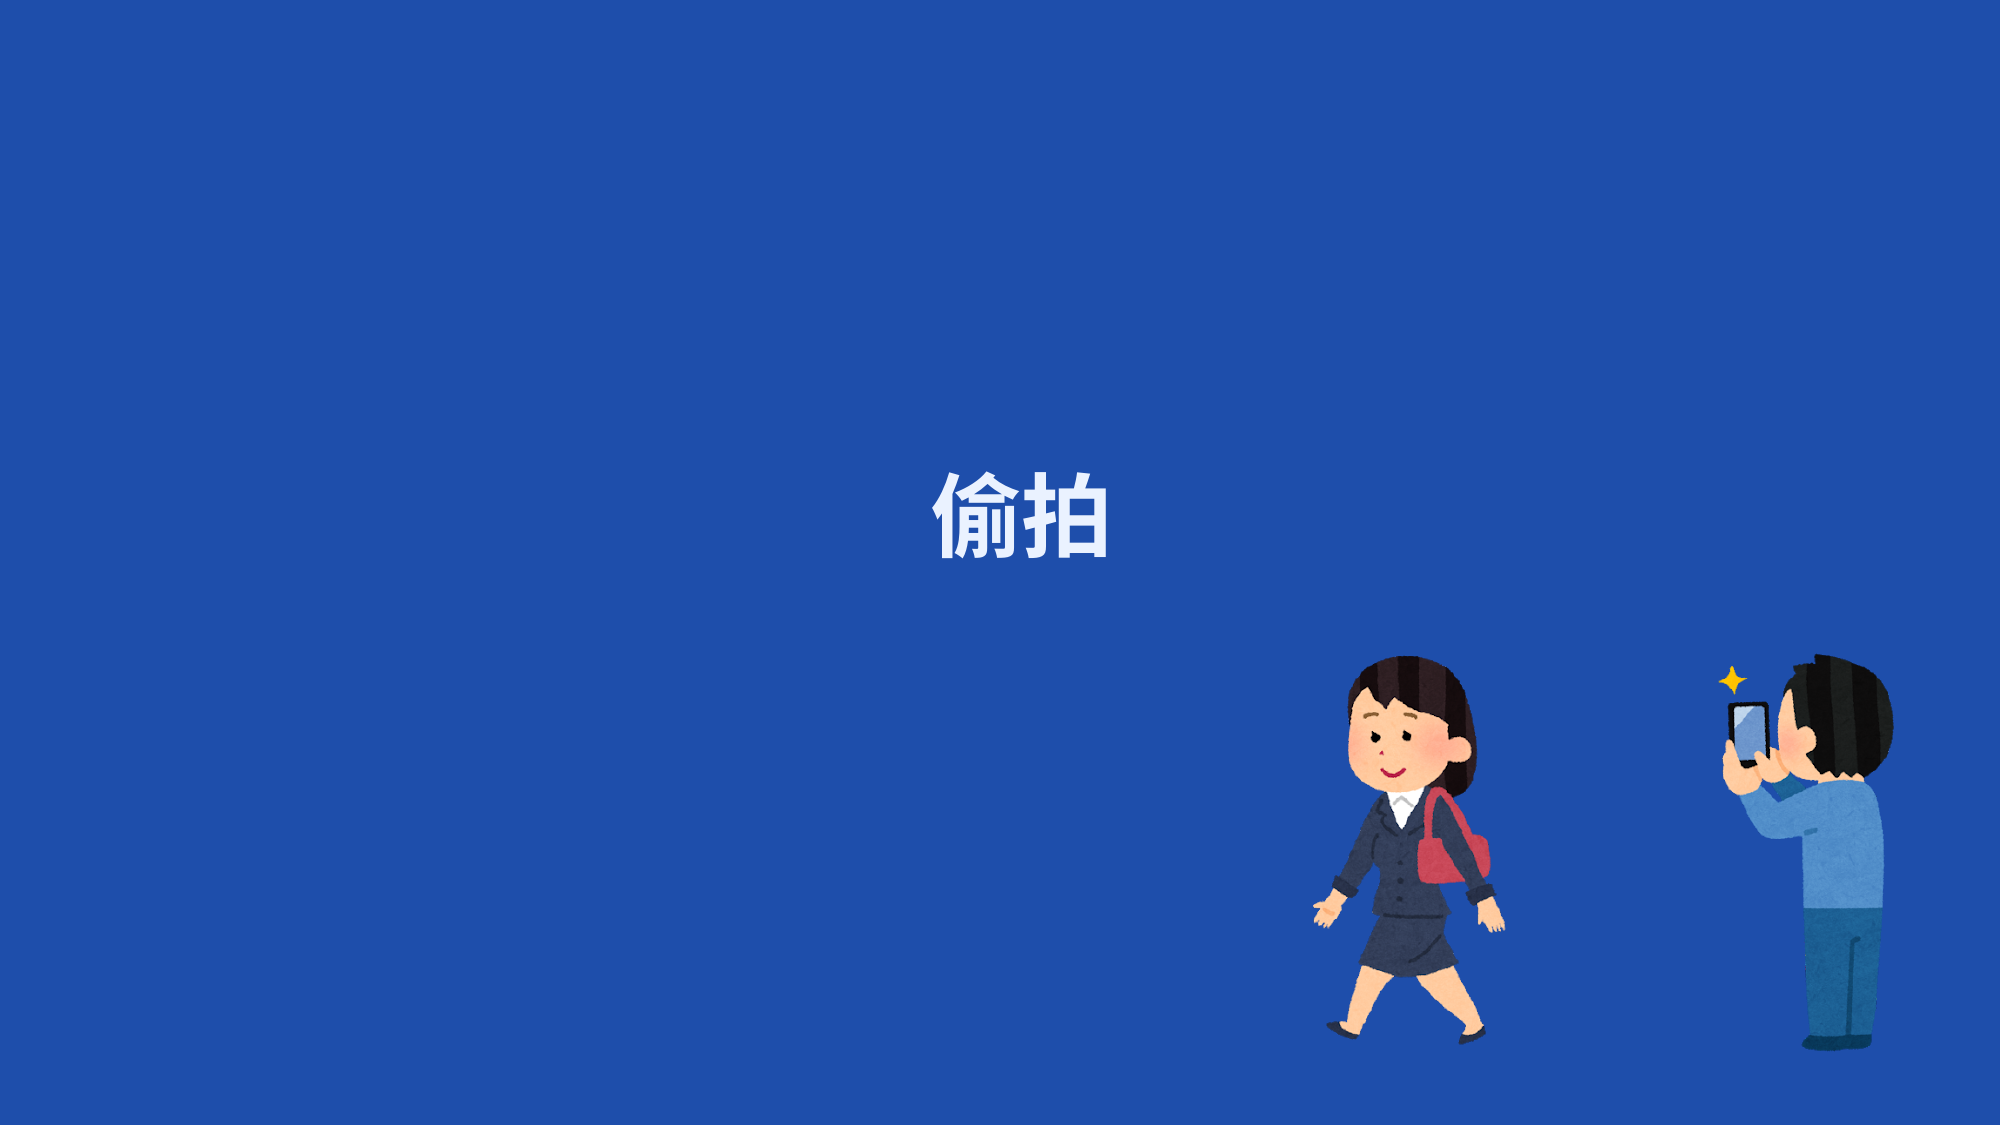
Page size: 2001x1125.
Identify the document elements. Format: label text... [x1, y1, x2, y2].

picture [1279, 644, 1547, 1058]
picture [1711, 644, 1900, 1058]
text_box 偷拍 [159, 412, 1885, 630]
